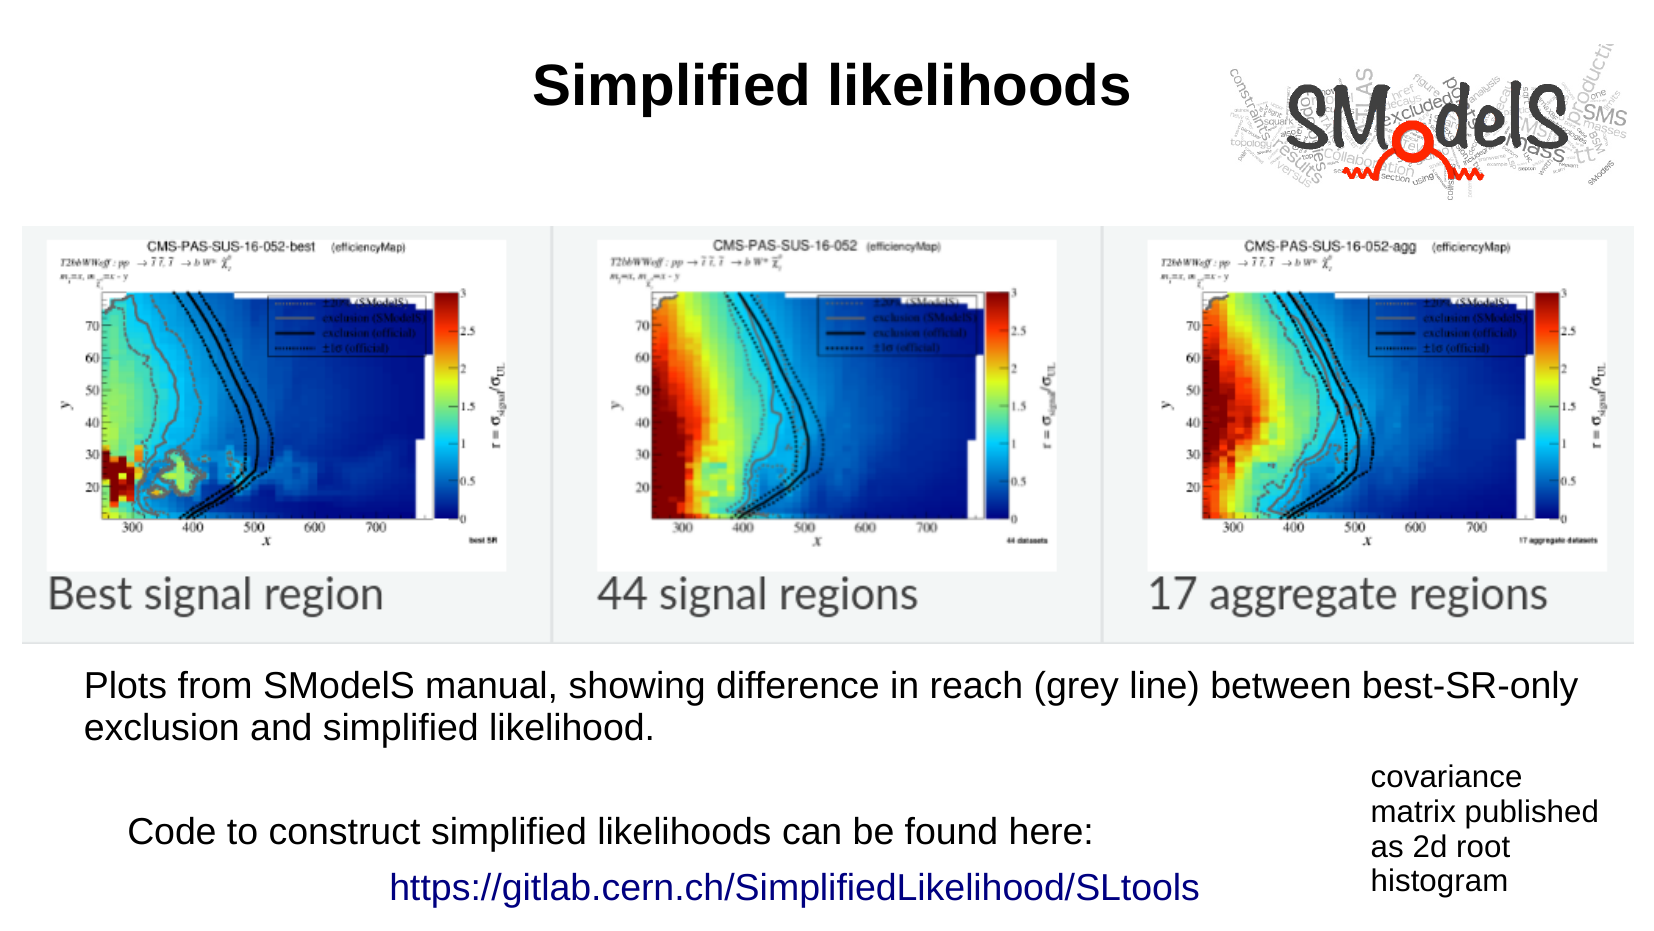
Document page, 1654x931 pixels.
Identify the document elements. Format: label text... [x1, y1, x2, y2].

text_box covariance matrix published as 2d root histogram [1355, 752, 1619, 906]
text_box Plots from SModelS manual, showing difference in reach (grey line) between best-SR-only exclusion and simplified likelihood. [69, 657, 1607, 757]
text_box https://gitlab.cern.ch/SimplifiedLikelihood/SLtools [374, 859, 1216, 916]
text_box Simplified likelihoods [246, 45, 1204, 191]
text_box Code to construct simplified likelihoods can be found here: [112, 803, 1163, 860]
picture [22, 226, 1634, 645]
picture [1204, 44, 1645, 201]
